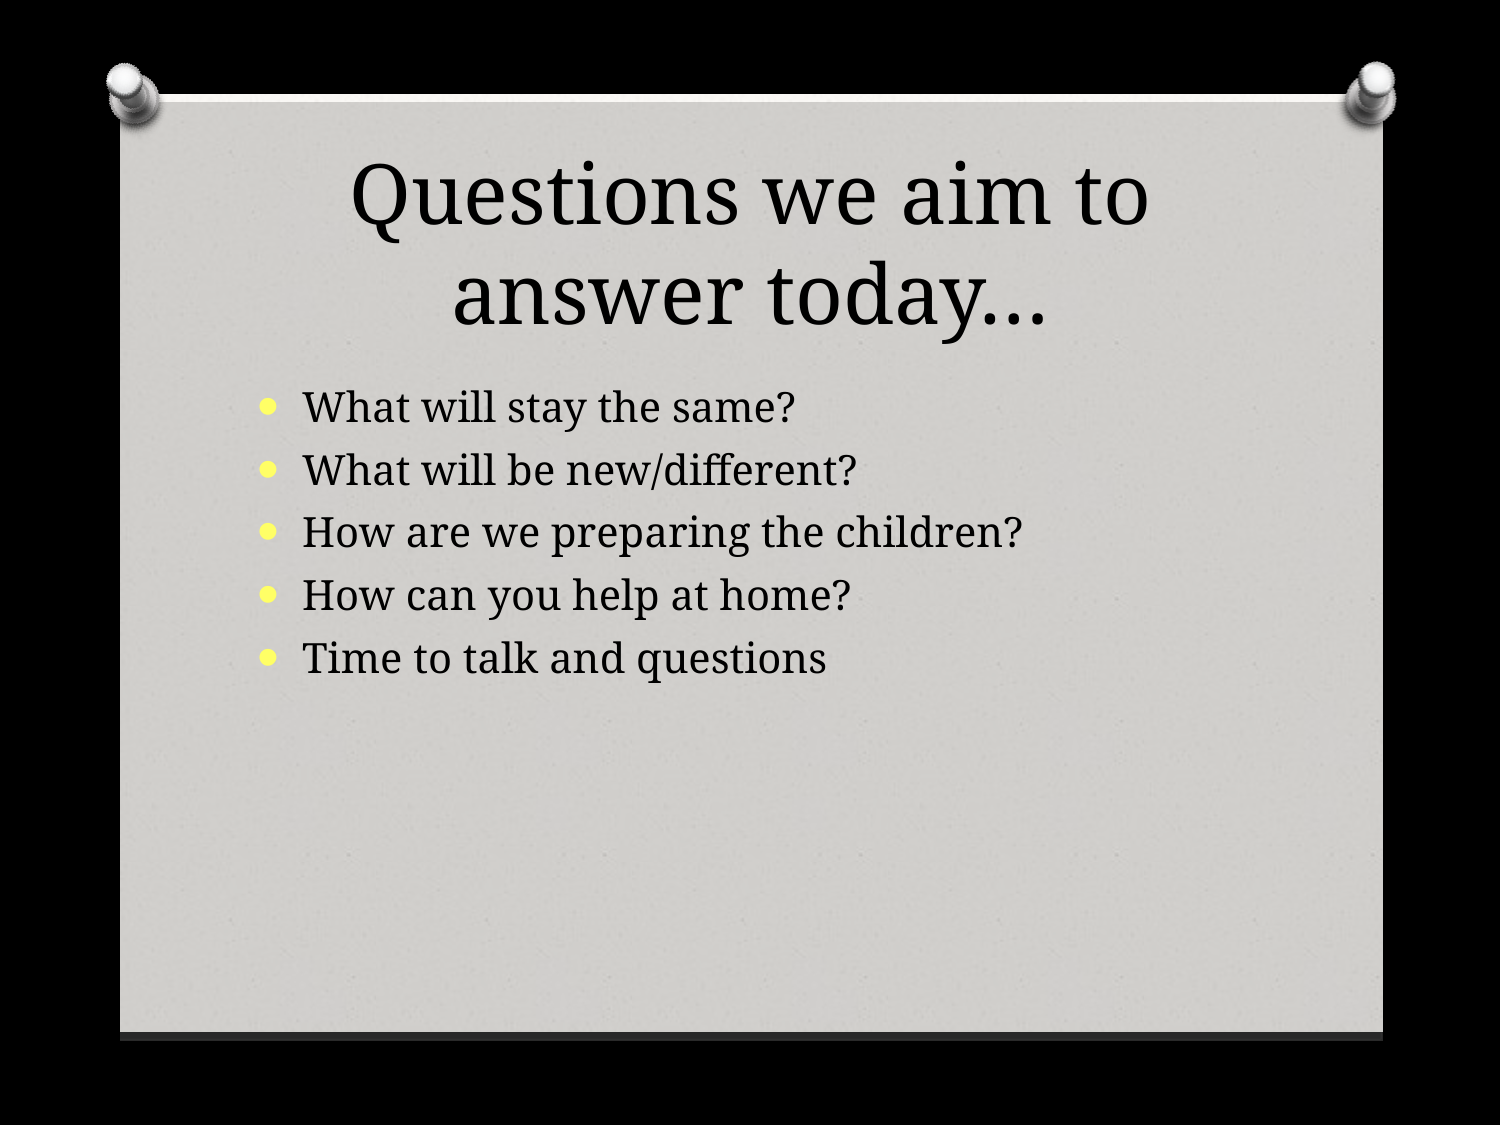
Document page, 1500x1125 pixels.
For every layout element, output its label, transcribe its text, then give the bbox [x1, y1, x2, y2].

title Questions we aim to answer today… [179, 134, 1323, 332]
list What will stay the same? What will be new/different? How are we preparing the children? How can you help at home? Time to talk and questions [242, 373, 1259, 965]
